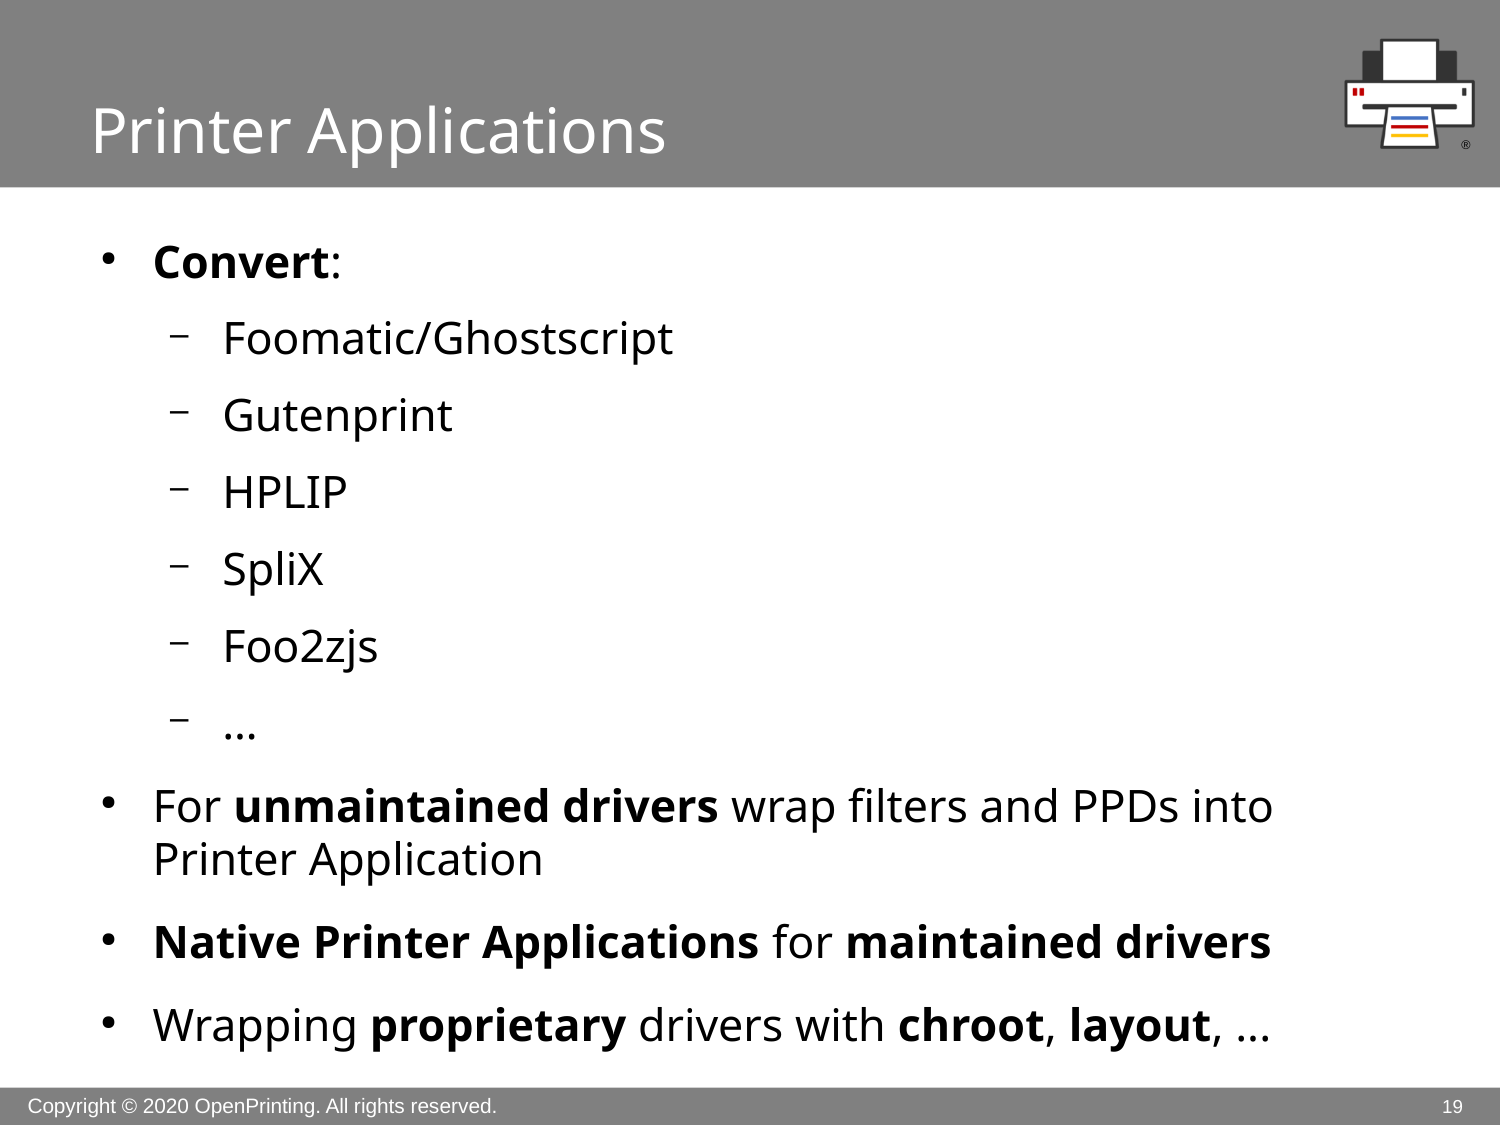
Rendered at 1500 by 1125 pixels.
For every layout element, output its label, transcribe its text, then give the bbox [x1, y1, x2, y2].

picture [1339, 33, 1480, 154]
title Printer Applications [75, 7, 1317, 175]
list Convert: Foomatic/Ghostscript Gutenprint HPLIP SpliX Foo2zjs … For unmaintained drivers wrap filters and PPDs into Printer Application Native Printer Applications for maintained drivers Wrapping proprietary drivers with chroot, layout, ... [75, 224, 1425, 1067]
slide_number <number> [1405, 1087, 1500, 1125]
